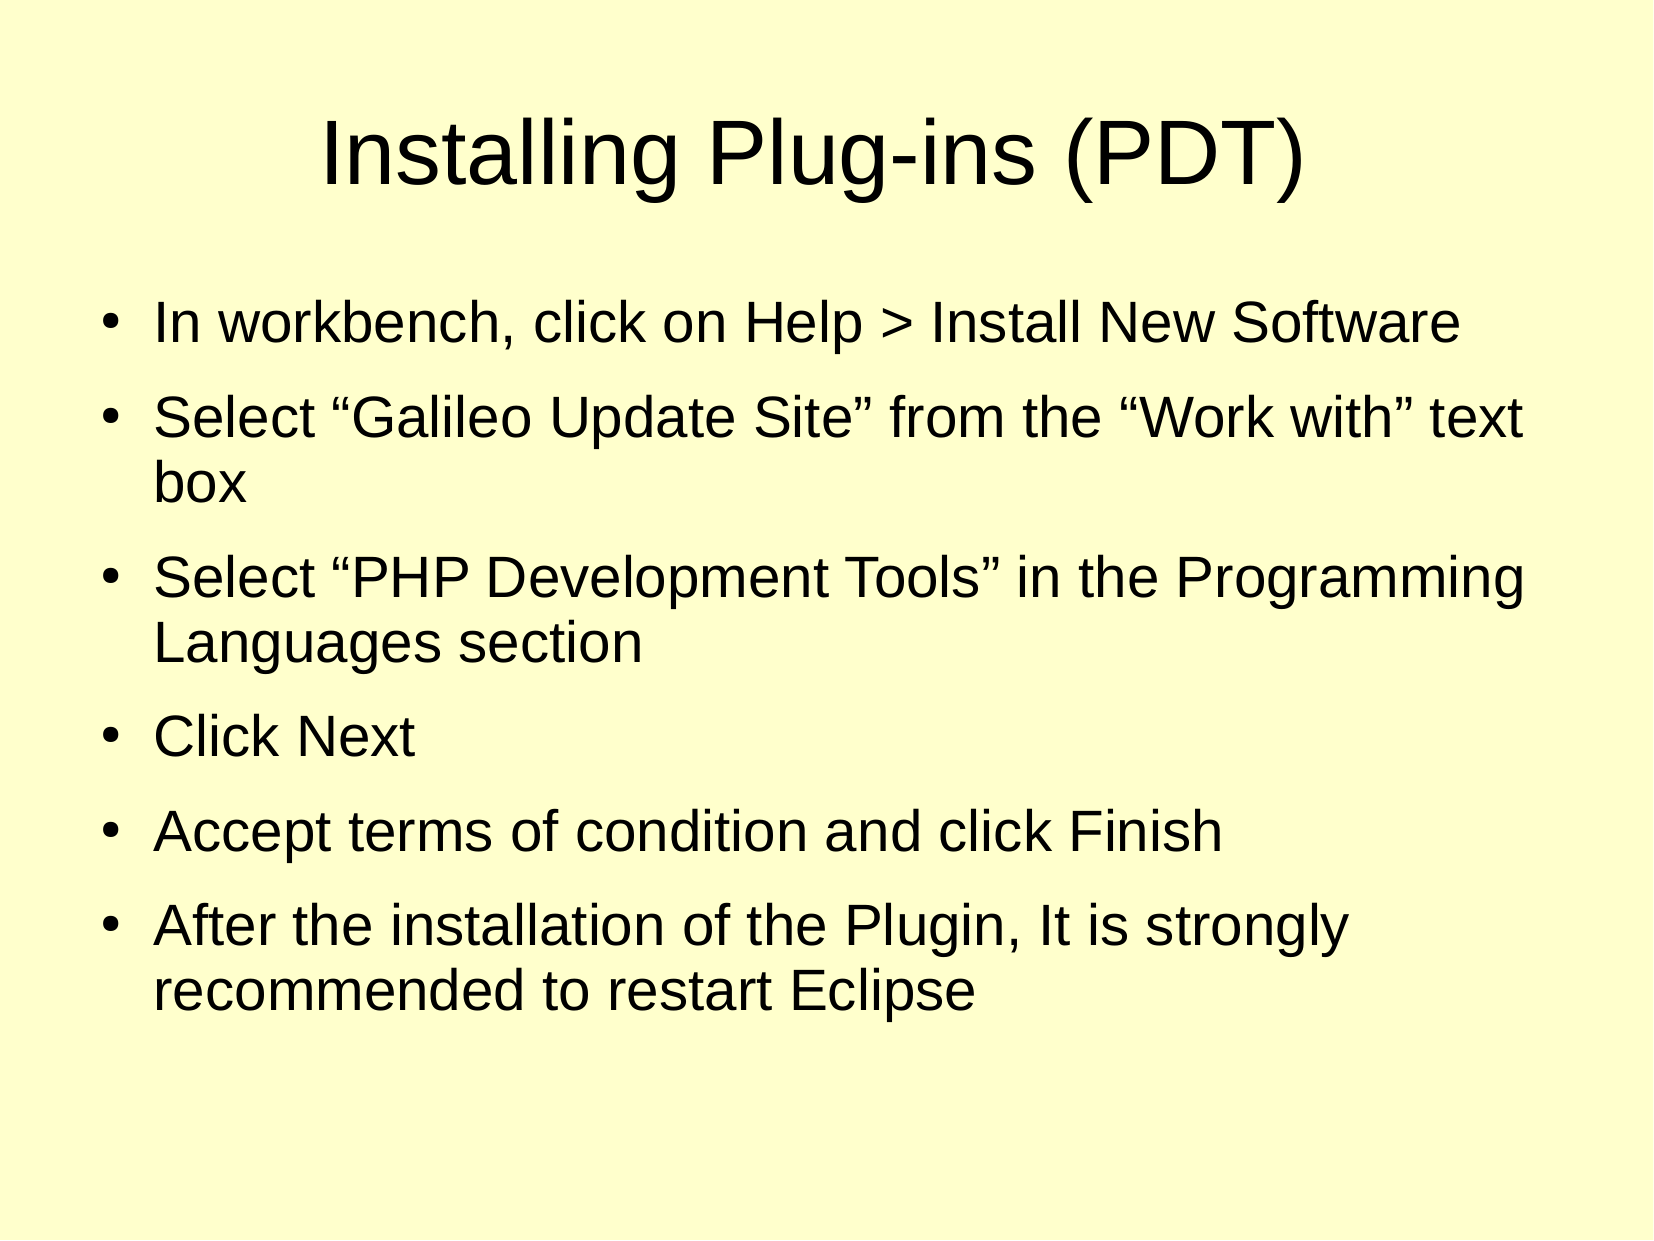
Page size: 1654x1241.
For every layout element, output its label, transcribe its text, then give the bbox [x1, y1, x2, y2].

title Installing Plug-ins (PDT) [82, 56, 1571, 250]
list In workbench, click on Help > Install New Software Select “Galileo Update Site” from the “Work with” text box Select “PHP Development Tools” in the Programming Languages section Click Next Accept terms of condition and click Finish After the installation of the Plugin, It is strongly recommended to restart Eclipse [82, 290, 1571, 1109]
